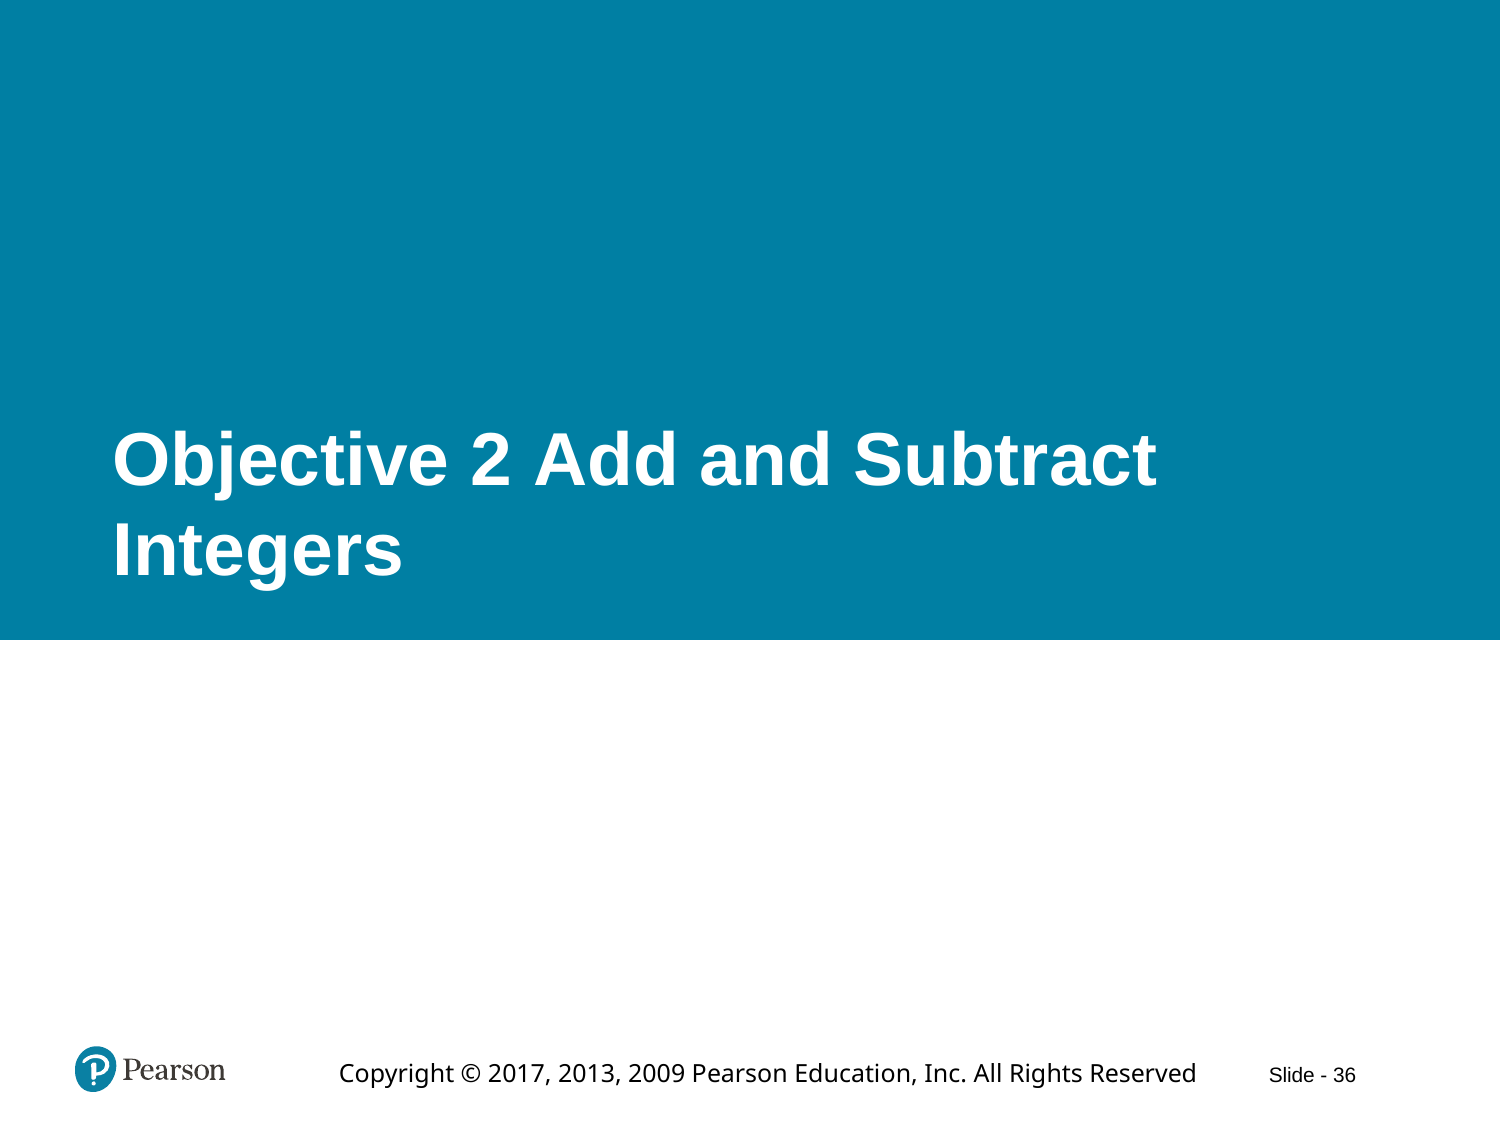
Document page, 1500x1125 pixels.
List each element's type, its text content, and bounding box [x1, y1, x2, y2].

title Objective 2 Add and Subtract Integers [112, 125, 1388, 591]
